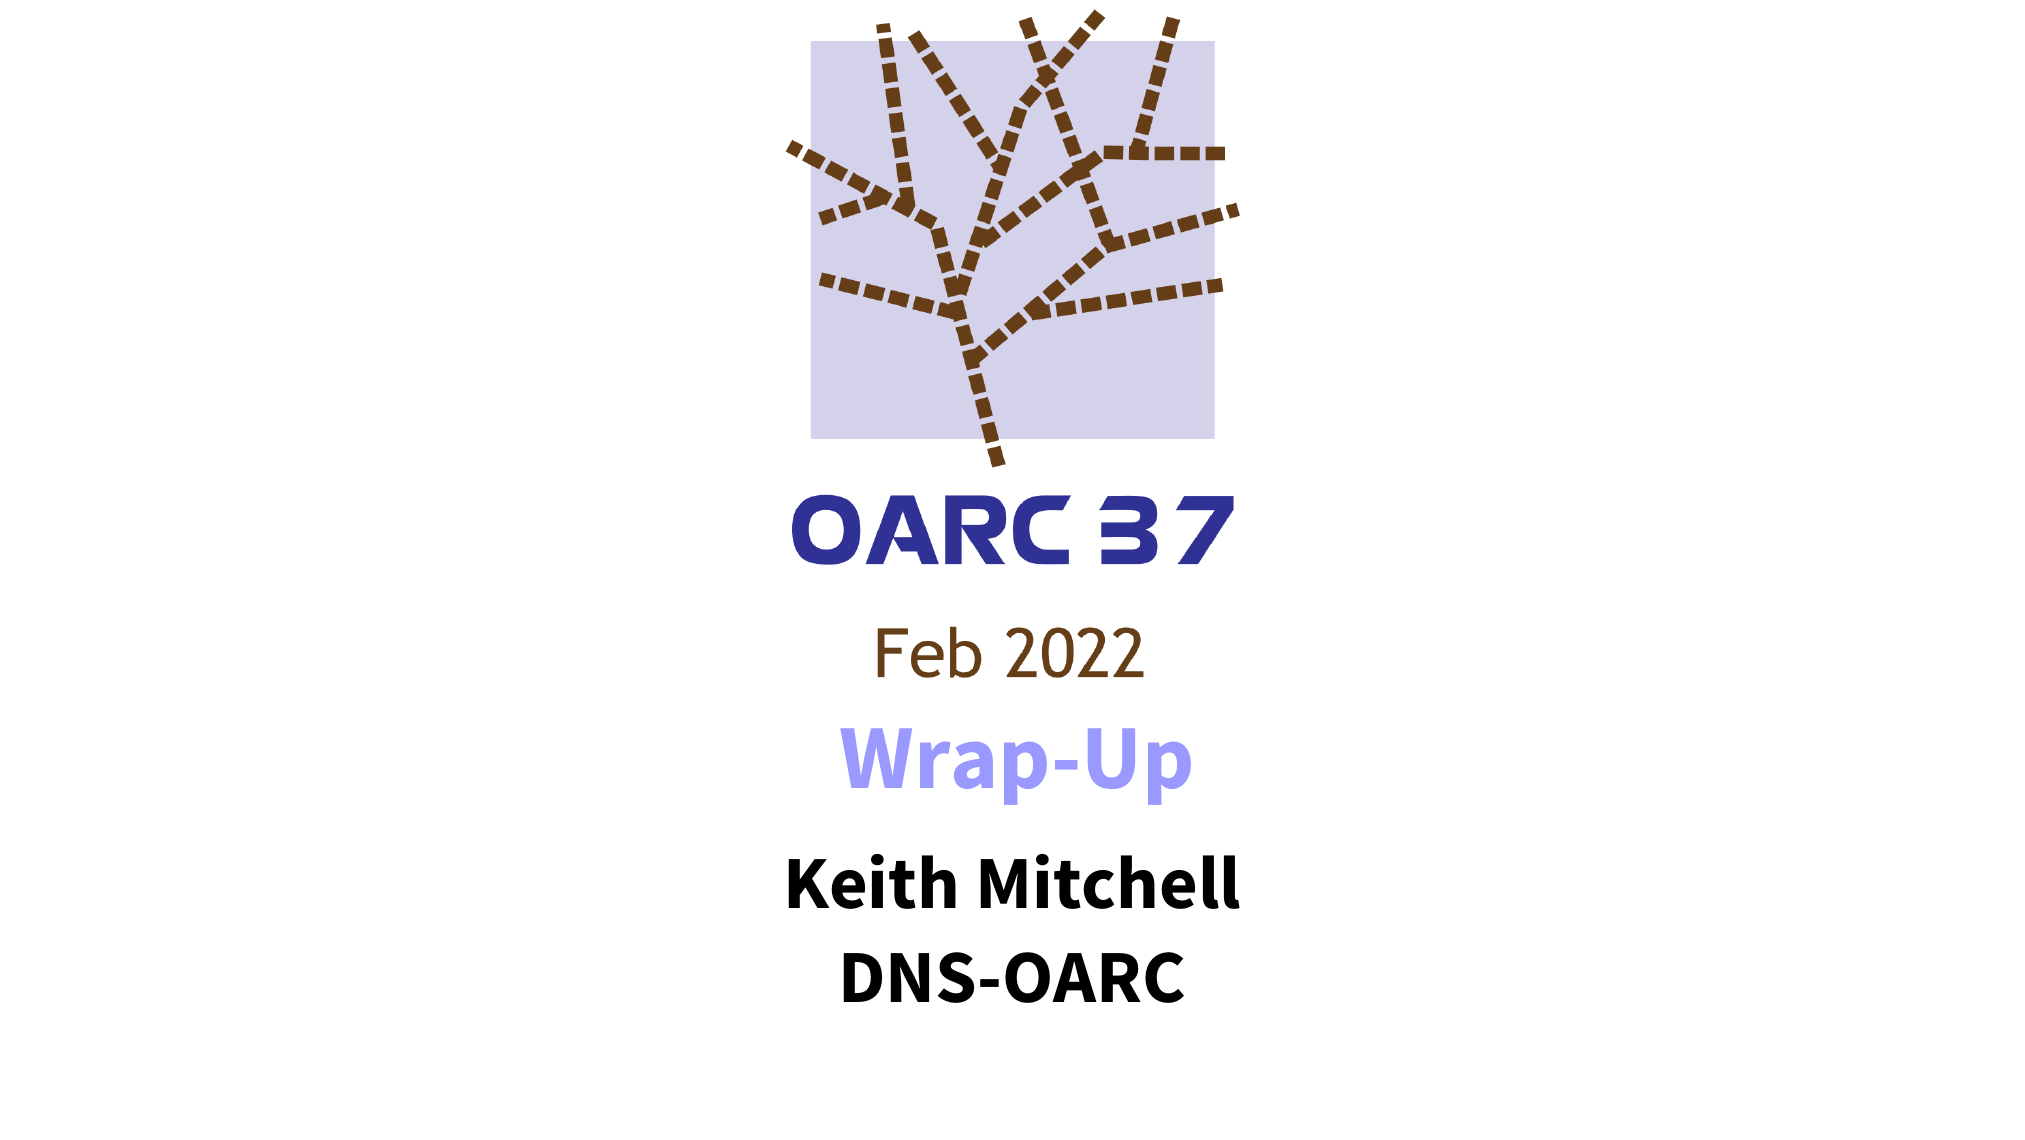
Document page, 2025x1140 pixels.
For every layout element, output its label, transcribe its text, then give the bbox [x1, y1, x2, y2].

text_box Wrap-Up [802, 684, 1233, 826]
picture [766, 9, 1259, 684]
text_box Keith Mitchell DNS-OARC [678, 826, 1347, 1047]
